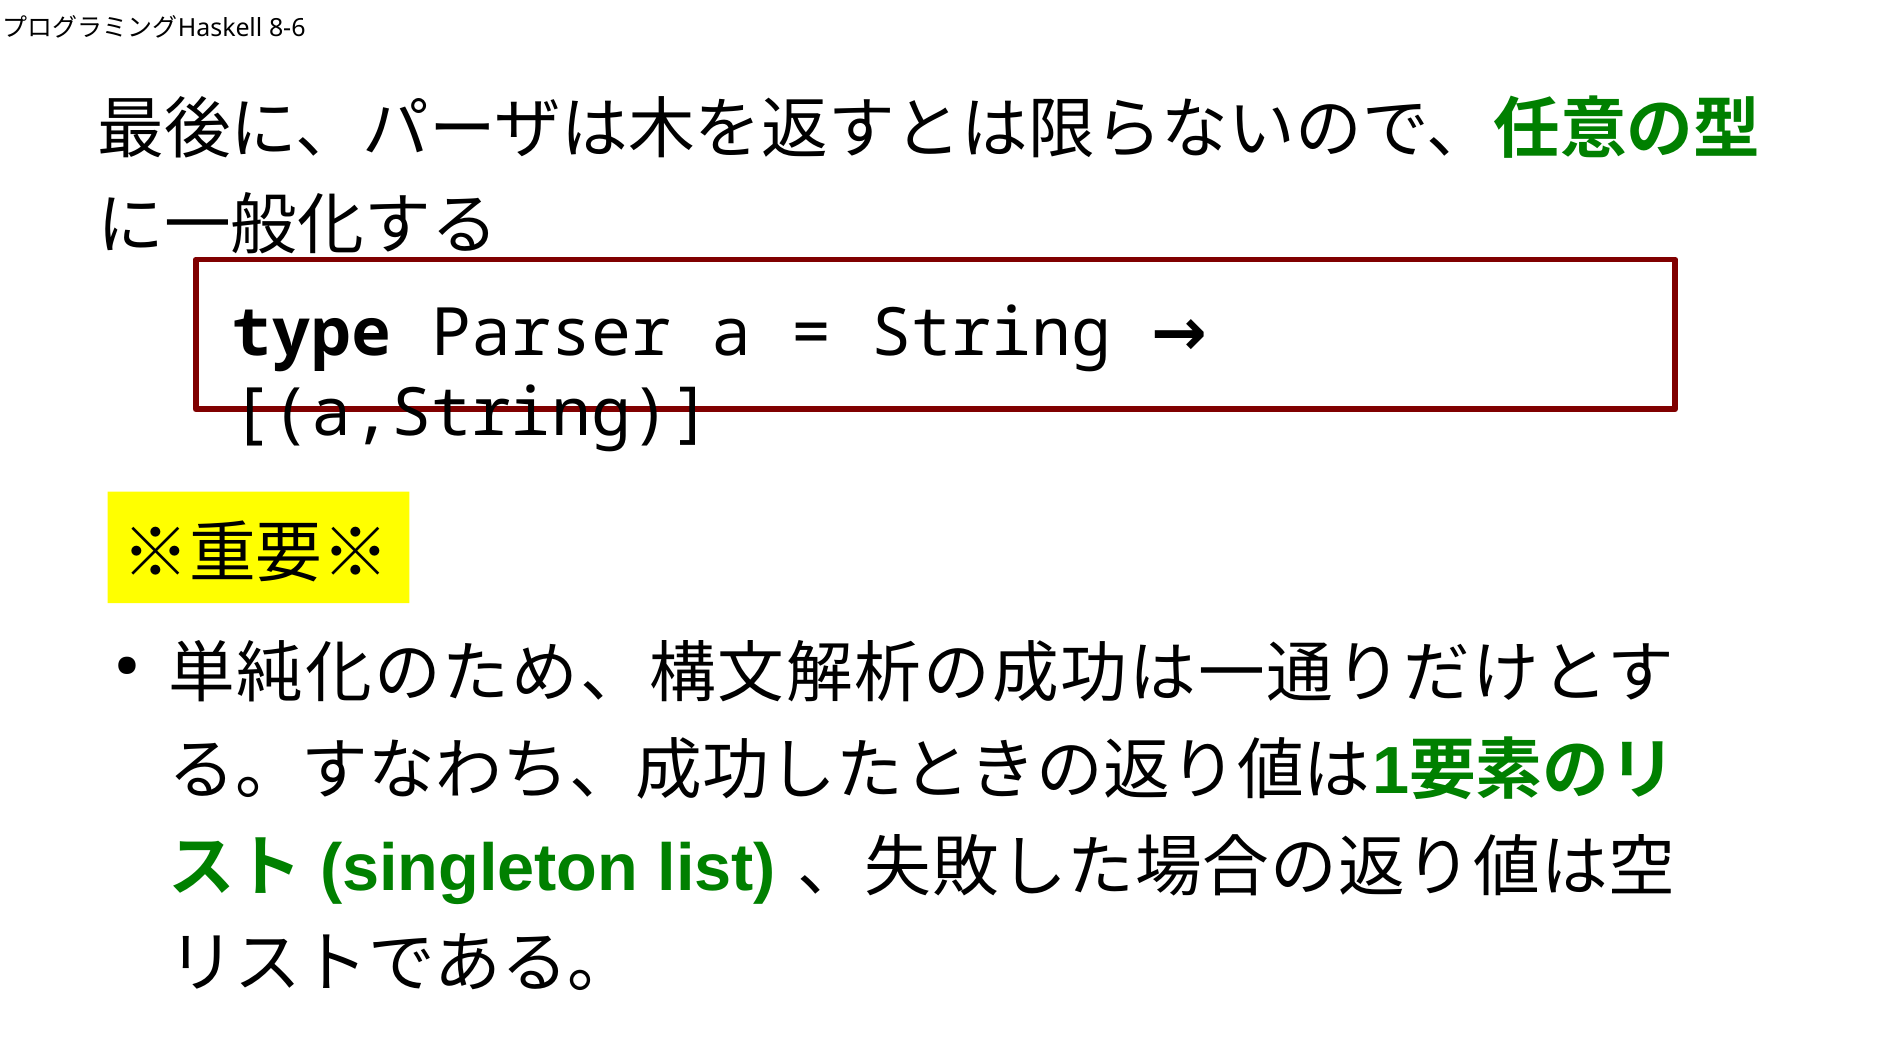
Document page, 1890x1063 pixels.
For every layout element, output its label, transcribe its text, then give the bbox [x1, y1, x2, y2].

list 単純化のため、構文解析の成功は一通りだけとする。すなわち、成功したときの返り値は1要素のリスト (singleton list) 、失敗した場合の返り値は空リストである。 [94, 616, 1680, 898]
text_box ※重要※ [107, 491, 410, 574]
list 最後に、パーザは木を返すとは限らないので、任意の型に一般化する [94, 71, 1796, 212]
text_box type Parser a = String → [(a,String)] [195, 259, 1675, 410]
